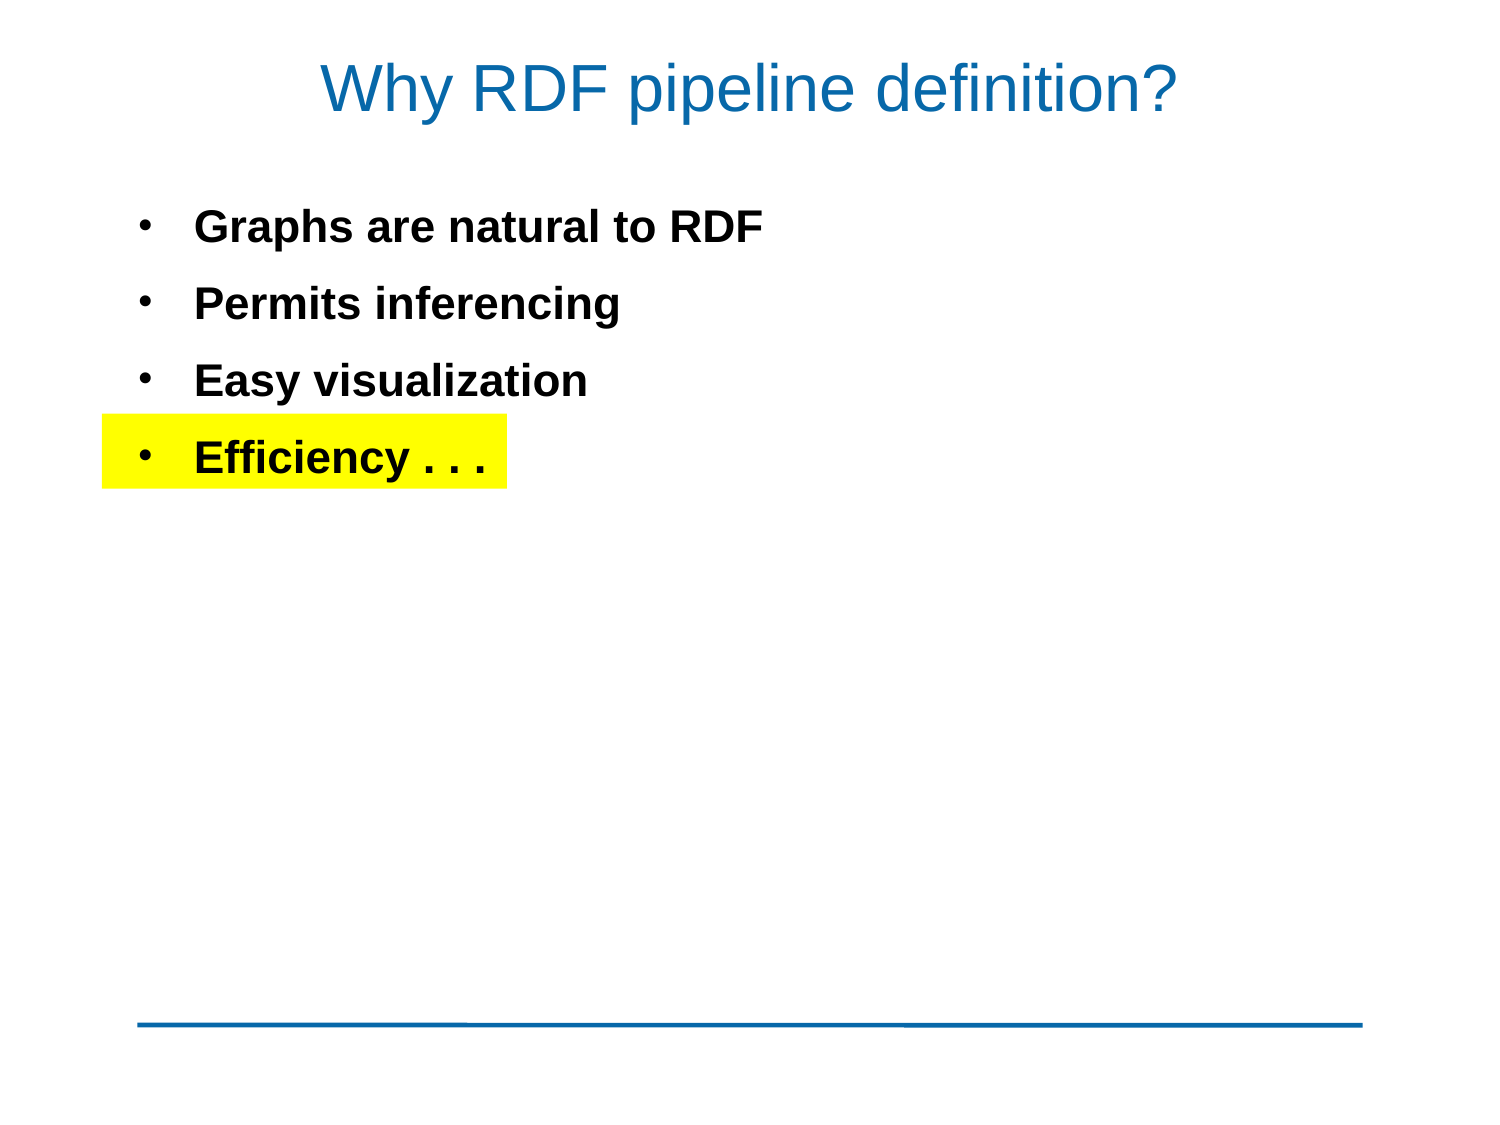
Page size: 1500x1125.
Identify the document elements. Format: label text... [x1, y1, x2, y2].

text_box [101, 413, 115, 489]
list Graphs are natural to RDF Permits inferencing Easy visualization Efficiency . . . [115, 179, 1387, 1005]
title Why RDF pipeline definition? [0, 6, 1500, 149]
